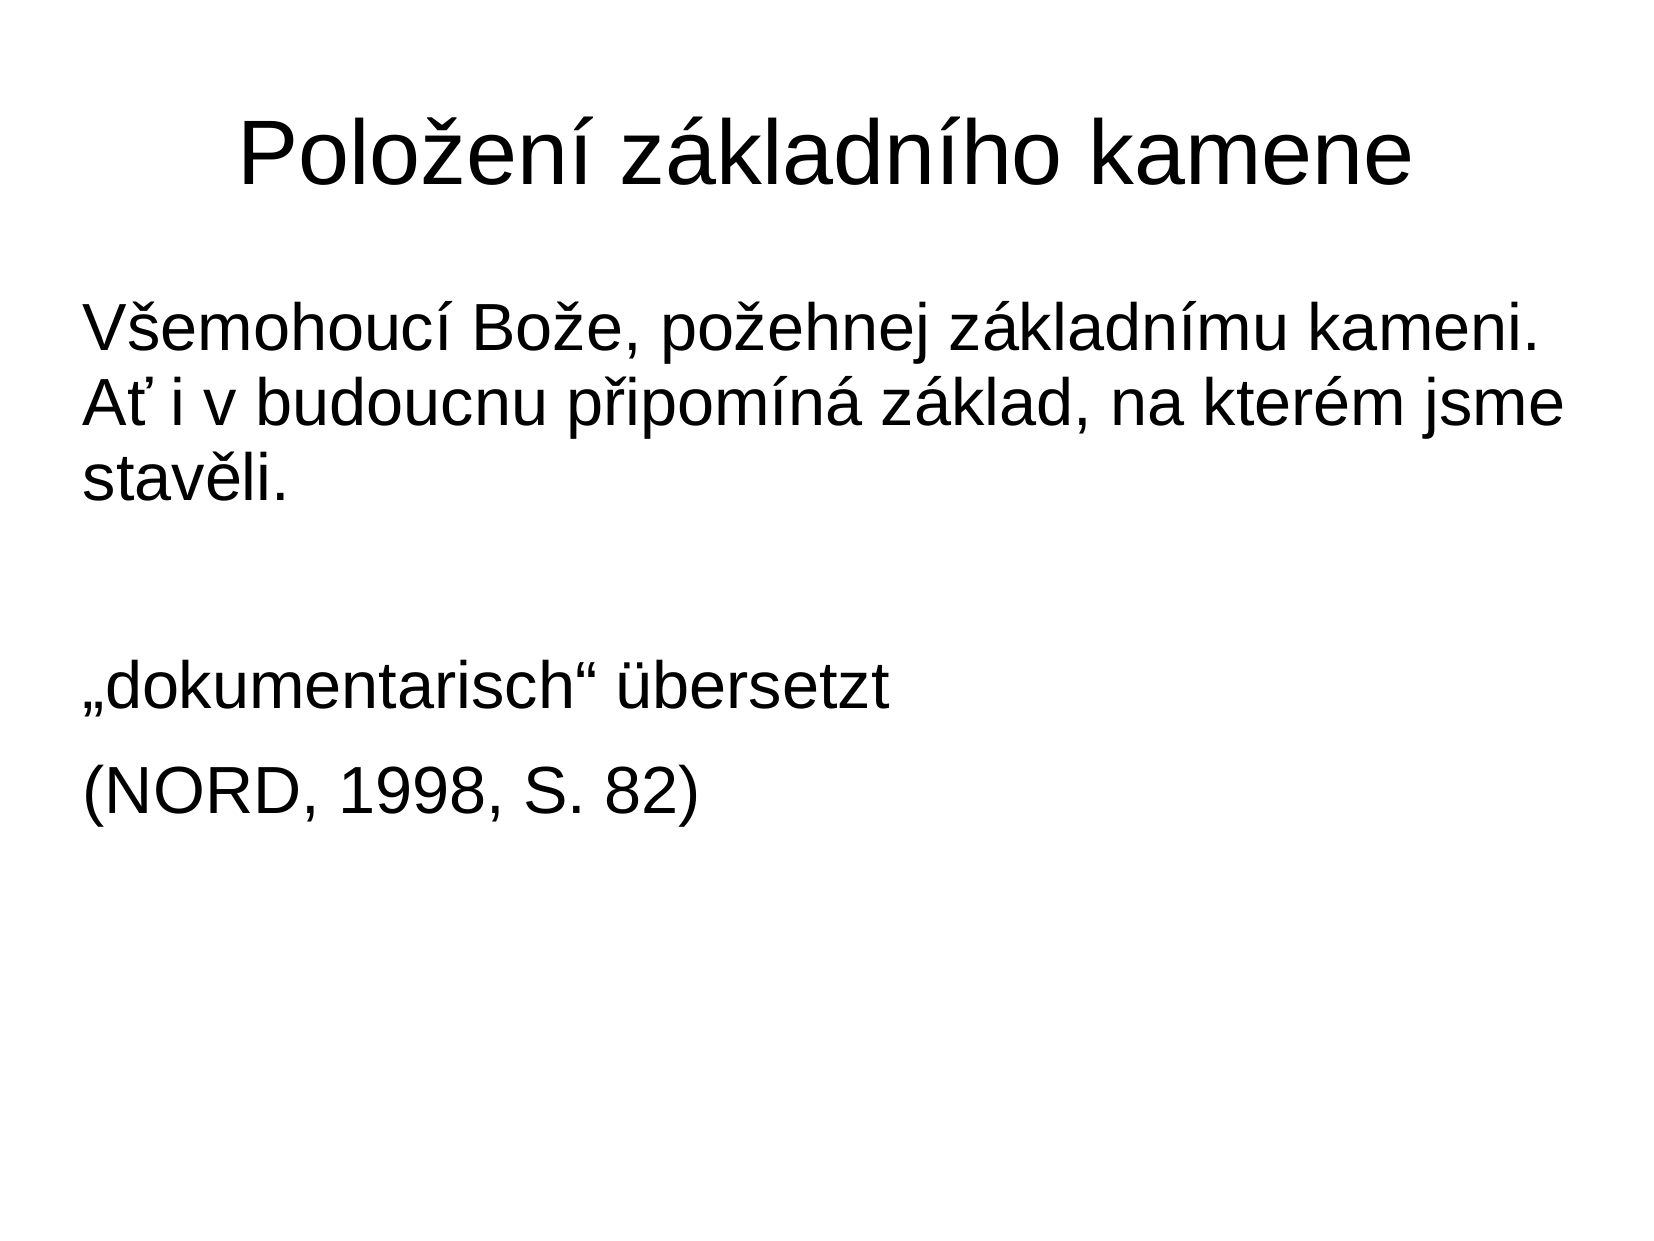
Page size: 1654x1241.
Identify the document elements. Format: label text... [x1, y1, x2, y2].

list Všemohoucí Bože, požehnej základnímu kameni. Ať i v budoucnu připomíná základ, na kterém jsme stavěli. „dokumentarisch“ übersetzt (NORD, 1998, S. 82) [82, 290, 1571, 1010]
title Položení základního kamene [82, 49, 1571, 257]
